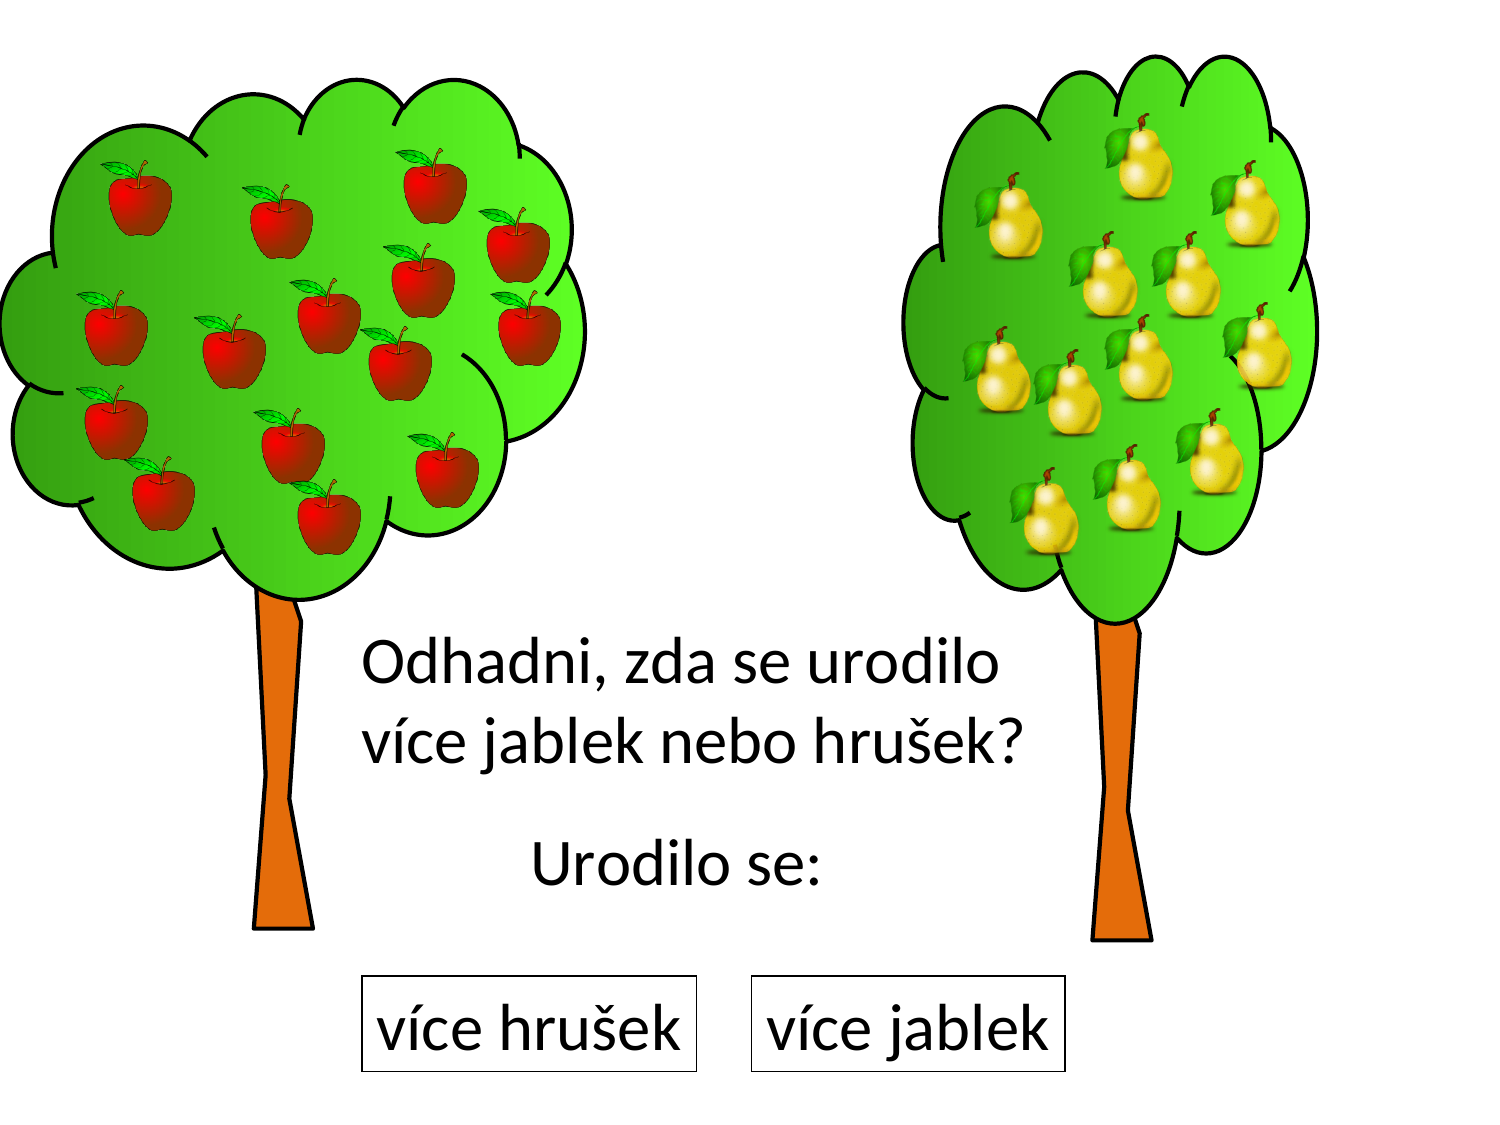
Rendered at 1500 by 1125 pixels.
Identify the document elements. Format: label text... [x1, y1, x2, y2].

picture [962, 160, 1295, 440]
picture [395, 148, 467, 224]
text_box Odhadni, zda se urodilo více jablek nebo hrušek? [346, 609, 1047, 945]
picture [76, 385, 195, 531]
picture [100, 160, 172, 236]
picture [1092, 444, 1164, 535]
text_box více hrušek [361, 976, 697, 1072]
picture [253, 408, 361, 555]
picture [407, 432, 479, 508]
picture [490, 290, 561, 366]
picture [1009, 467, 1082, 559]
text_box Urodilo se: [515, 810, 839, 907]
picture [194, 314, 266, 389]
text_box [0, 79, 585, 929]
text_box [903, 56, 1318, 941]
picture [289, 278, 432, 401]
picture [478, 207, 550, 283]
picture [242, 184, 313, 259]
picture [974, 172, 1046, 263]
picture [1104, 113, 1176, 204]
picture [76, 290, 148, 366]
picture [1175, 408, 1247, 500]
picture [383, 243, 455, 319]
text_box více jablek [751, 976, 1066, 1072]
